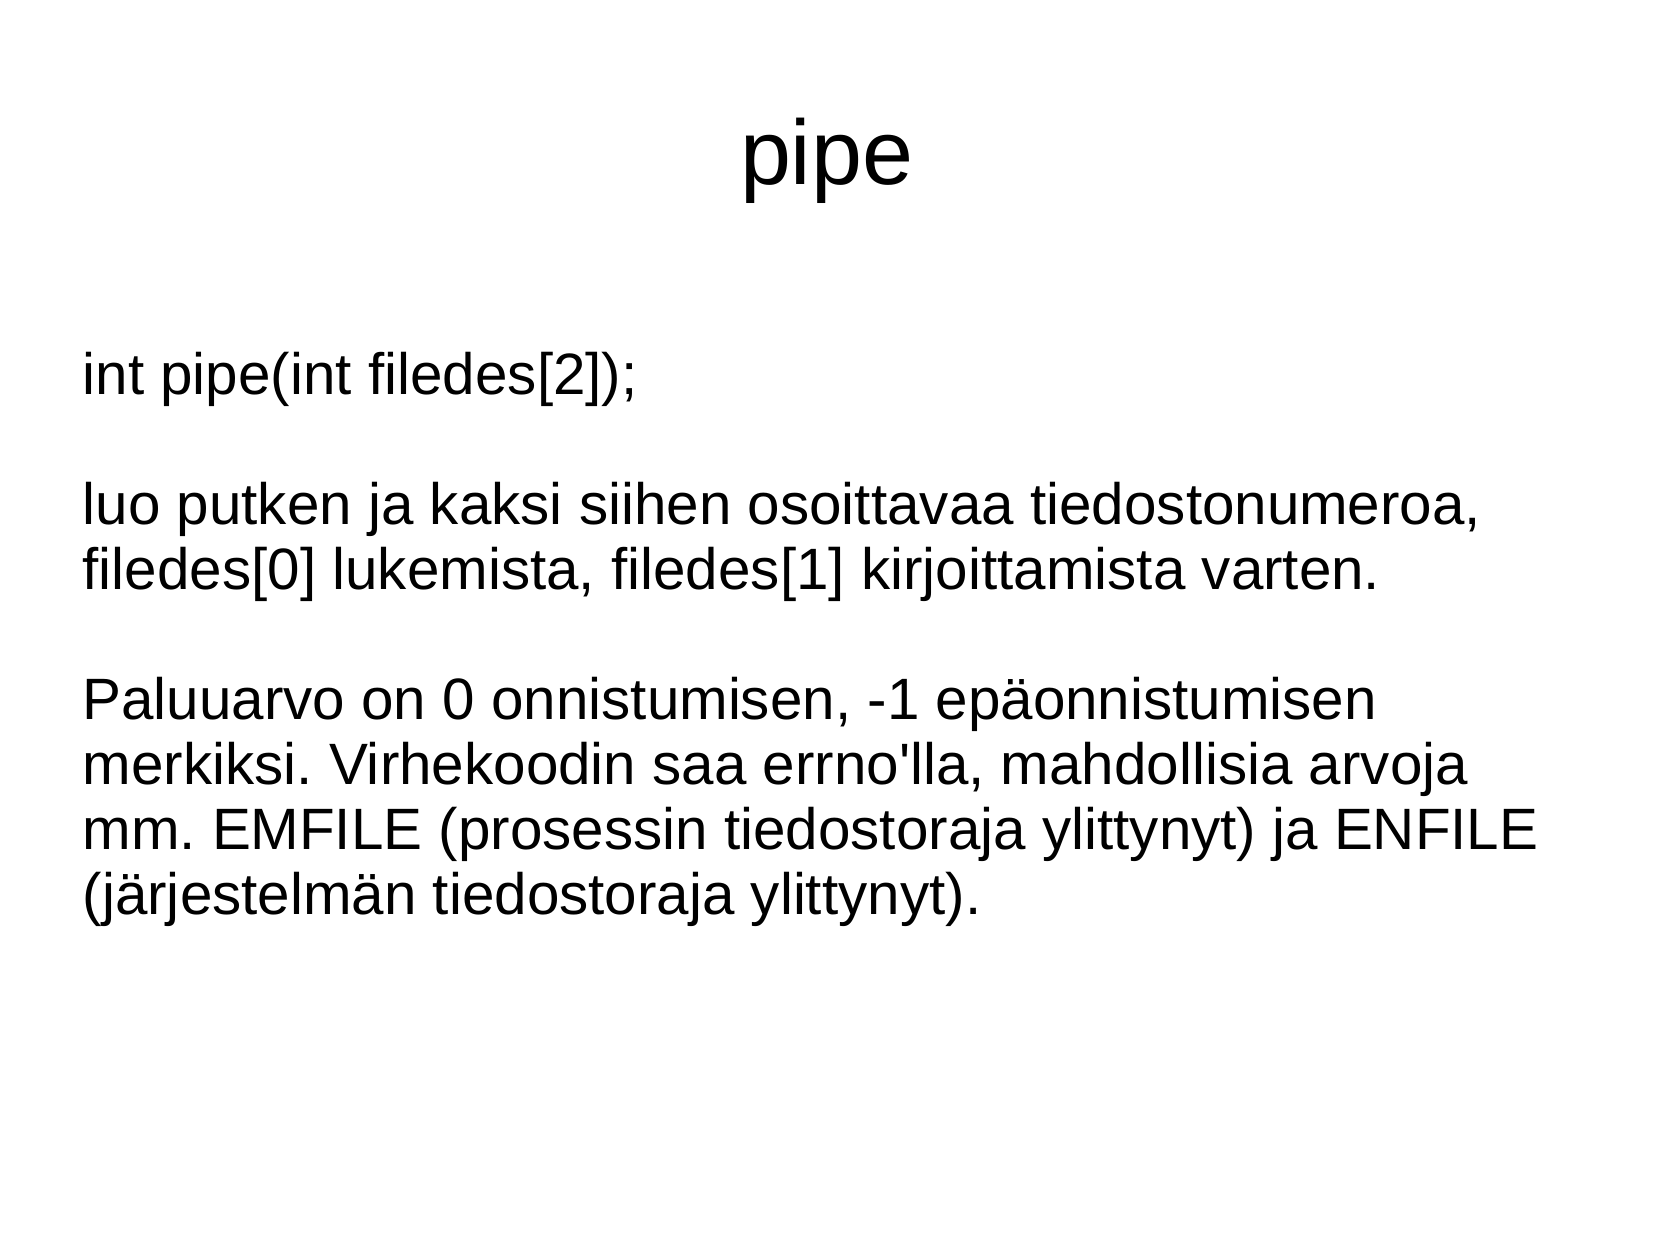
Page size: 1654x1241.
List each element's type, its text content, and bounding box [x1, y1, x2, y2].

title pipe [82, 56, 1571, 250]
subtitle int pipe(int filedes[2]); luo putken ja kaksi siihen osoittavaa tiedostonumeroa, filedes[0] lukemista, filedes[1] kirjoittamista varten. Paluuarvo on 0 onnistumisen, -1 epäonnistumisen merkiksi. Virhekoodin saa errno'lla, mahdollisia arvoja mm. EMFILE (prosessin tiedostoraja ylittynyt) ja ENFILE (järjestelmän tiedostoraja ylittynyt). [82, 297, 1571, 1102]
